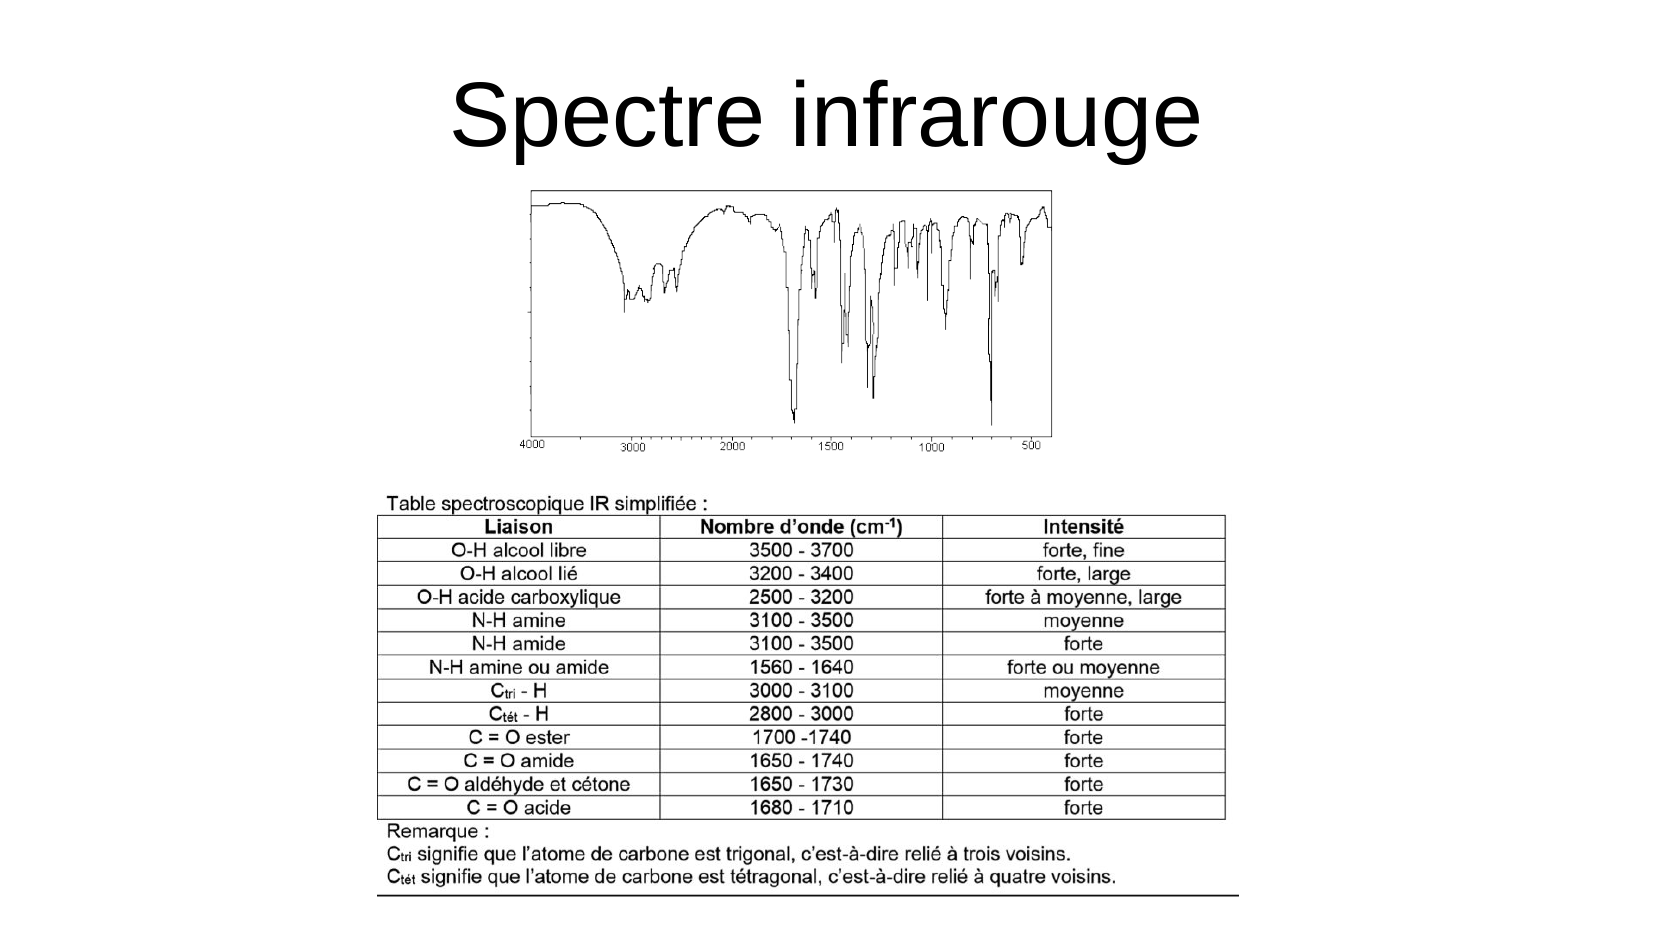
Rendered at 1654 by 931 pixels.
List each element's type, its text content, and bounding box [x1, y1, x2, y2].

picture [507, 188, 1063, 460]
picture [377, 486, 1239, 898]
title Spectre infrarouge [82, 37, 1571, 193]
